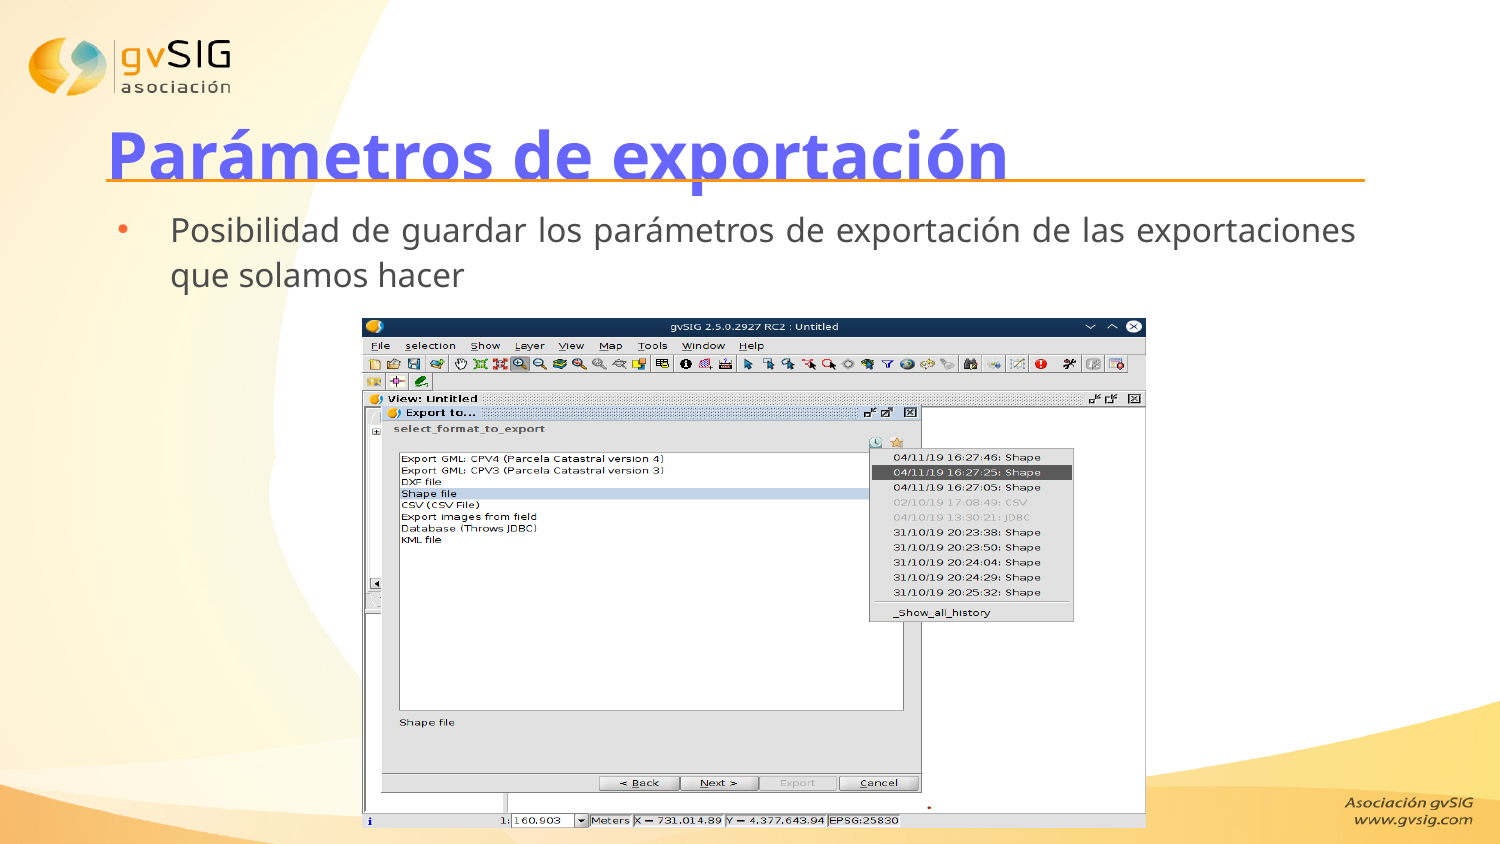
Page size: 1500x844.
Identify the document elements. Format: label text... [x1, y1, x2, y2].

picture [0, 0, 1500, 844]
title Parámetros de exportación [106, 115, 1457, 193]
list Posibilidad de guardar los parámetros de exportación de las exportaciones que solamos hacer [99, 129, 1359, 770]
